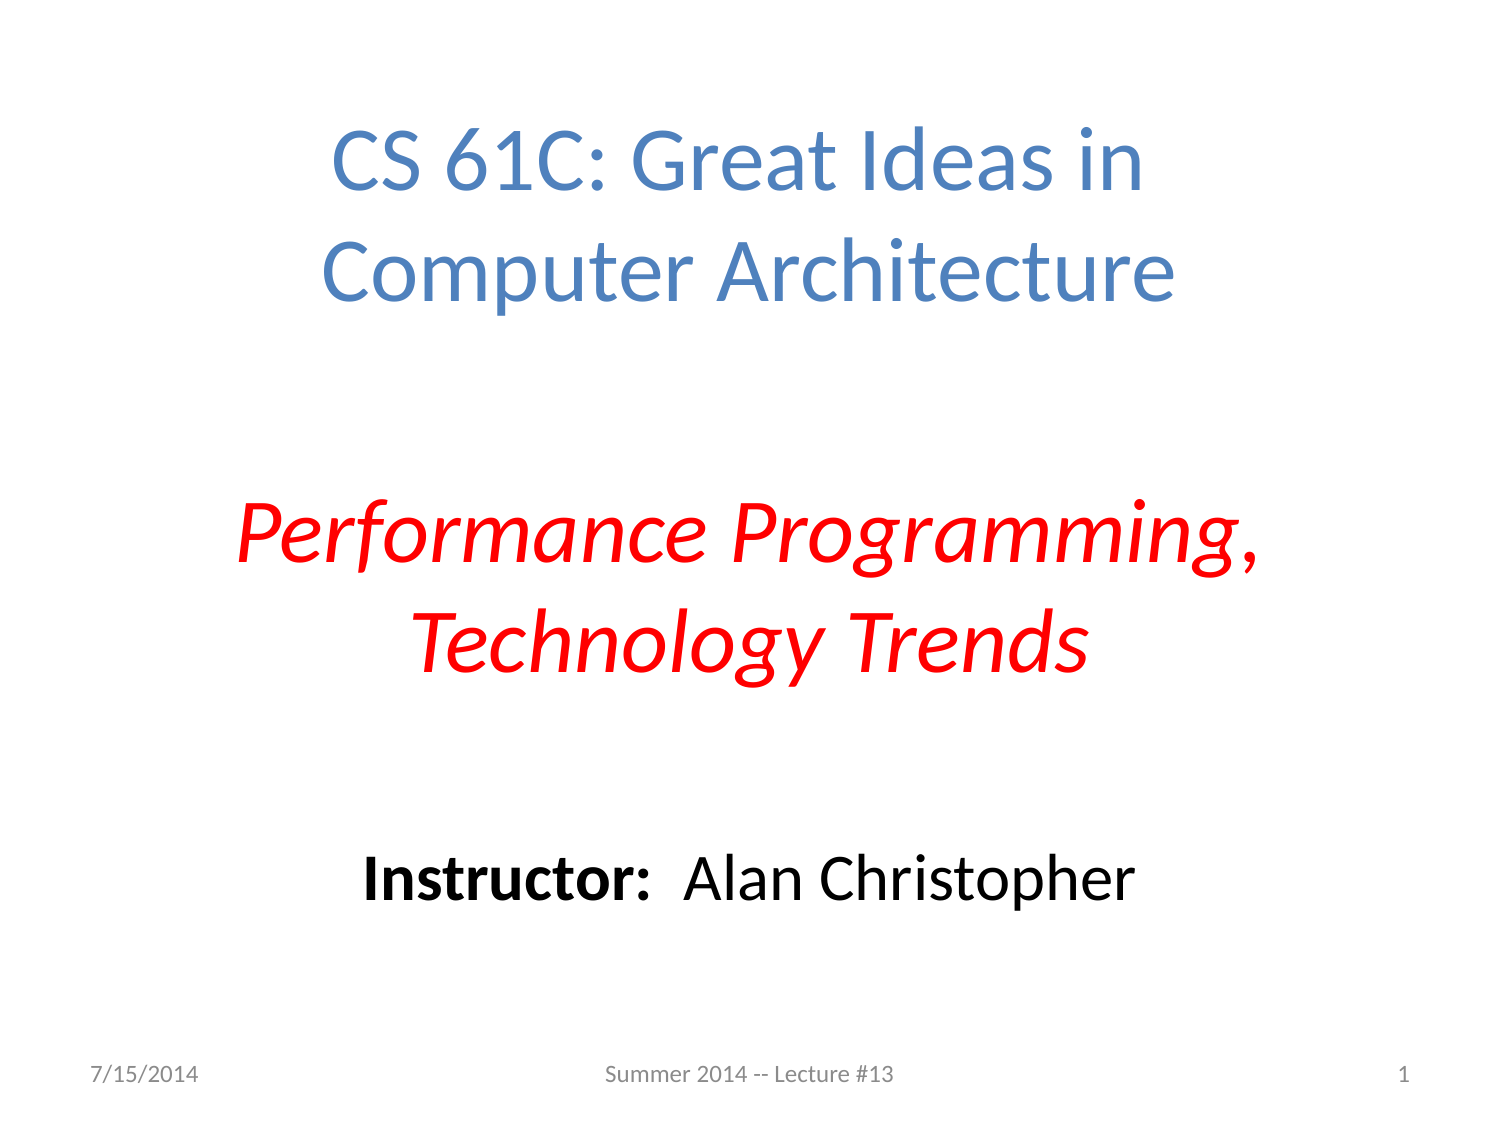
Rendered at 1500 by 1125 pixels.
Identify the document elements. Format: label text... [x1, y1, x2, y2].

slide_number 7/15/2014 [75, 1042, 425, 1103]
subtitle Instructor: Alan Christopher [0, 829, 1500, 927]
text_box CS 61C: Great Ideas in Computer Architecture Performance Programming, Technology Trends [0, 91, 1500, 829]
footer Summer 2014 -- Lecture #13 [512, 1042, 988, 1103]
slide_number <number> [1074, 1042, 1425, 1103]
